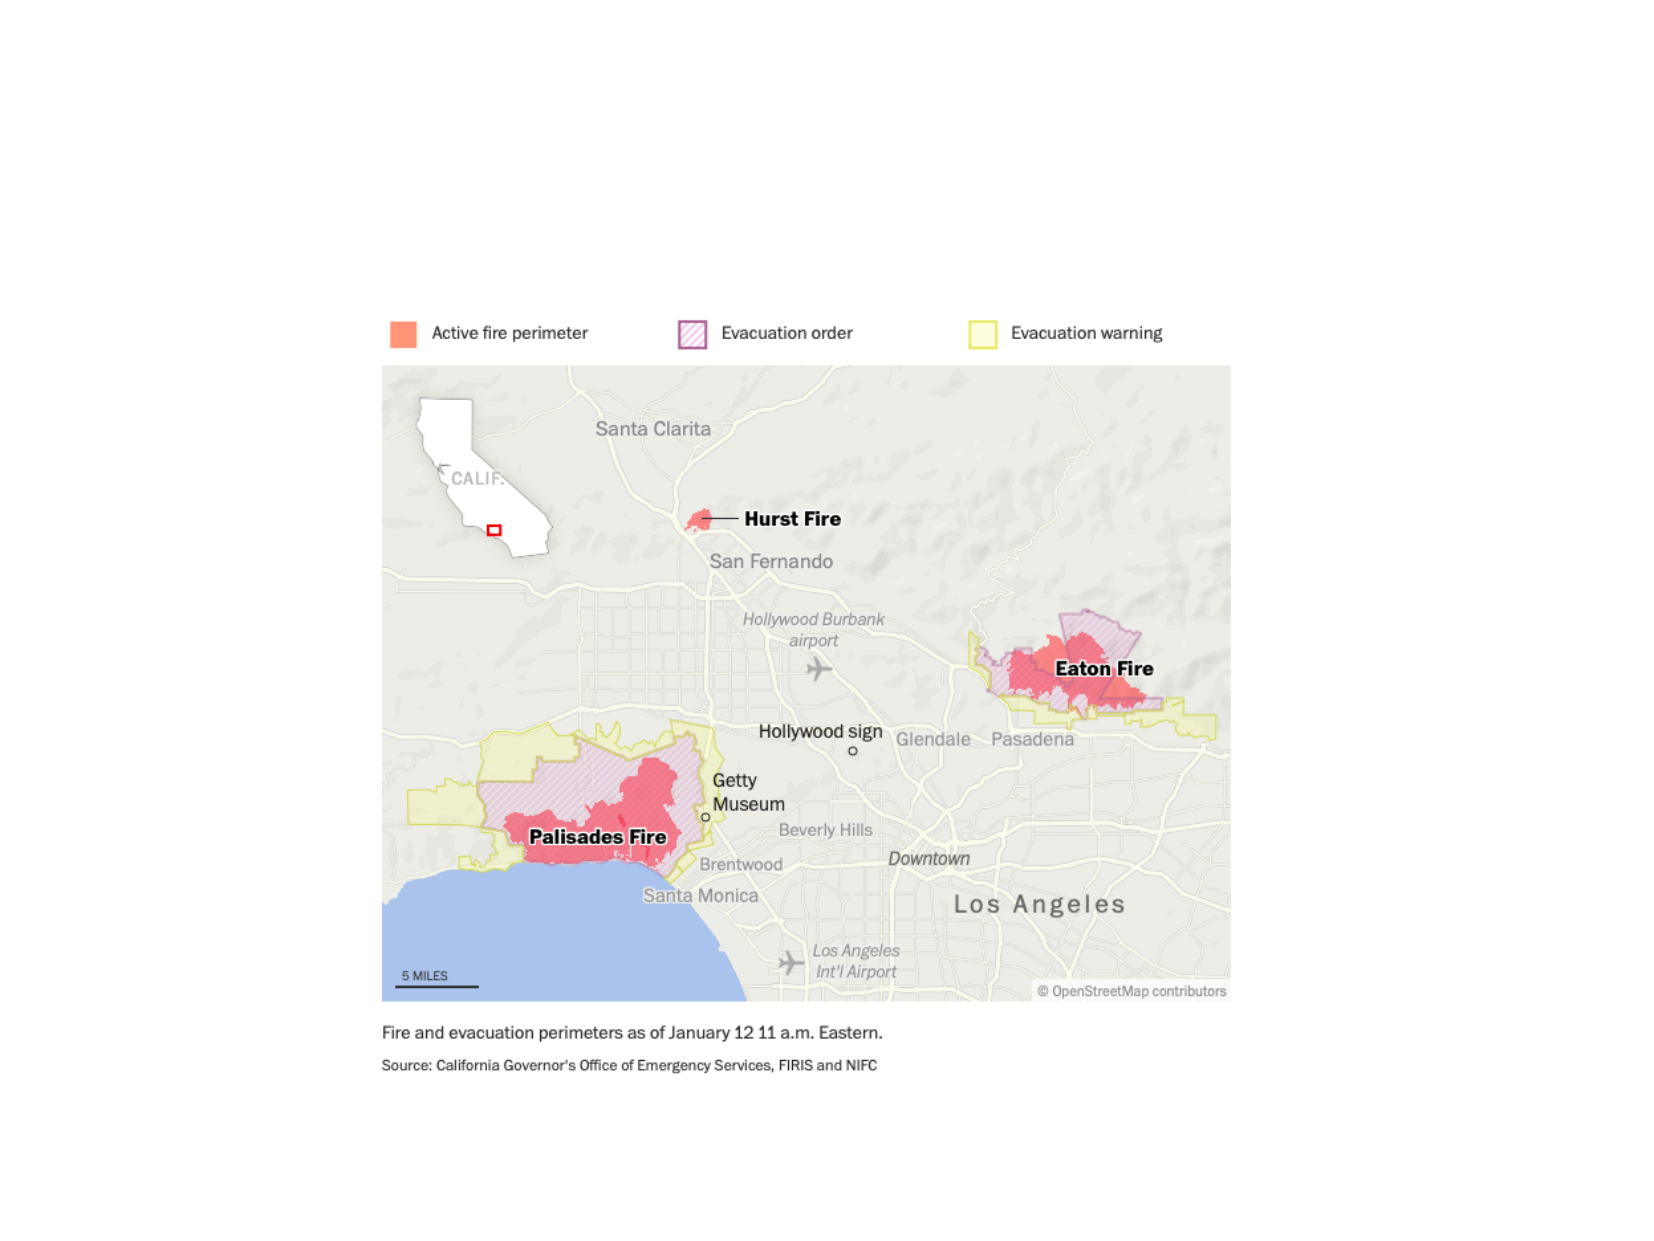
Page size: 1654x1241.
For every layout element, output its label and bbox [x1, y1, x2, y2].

picture [345, 290, 1308, 1109]
